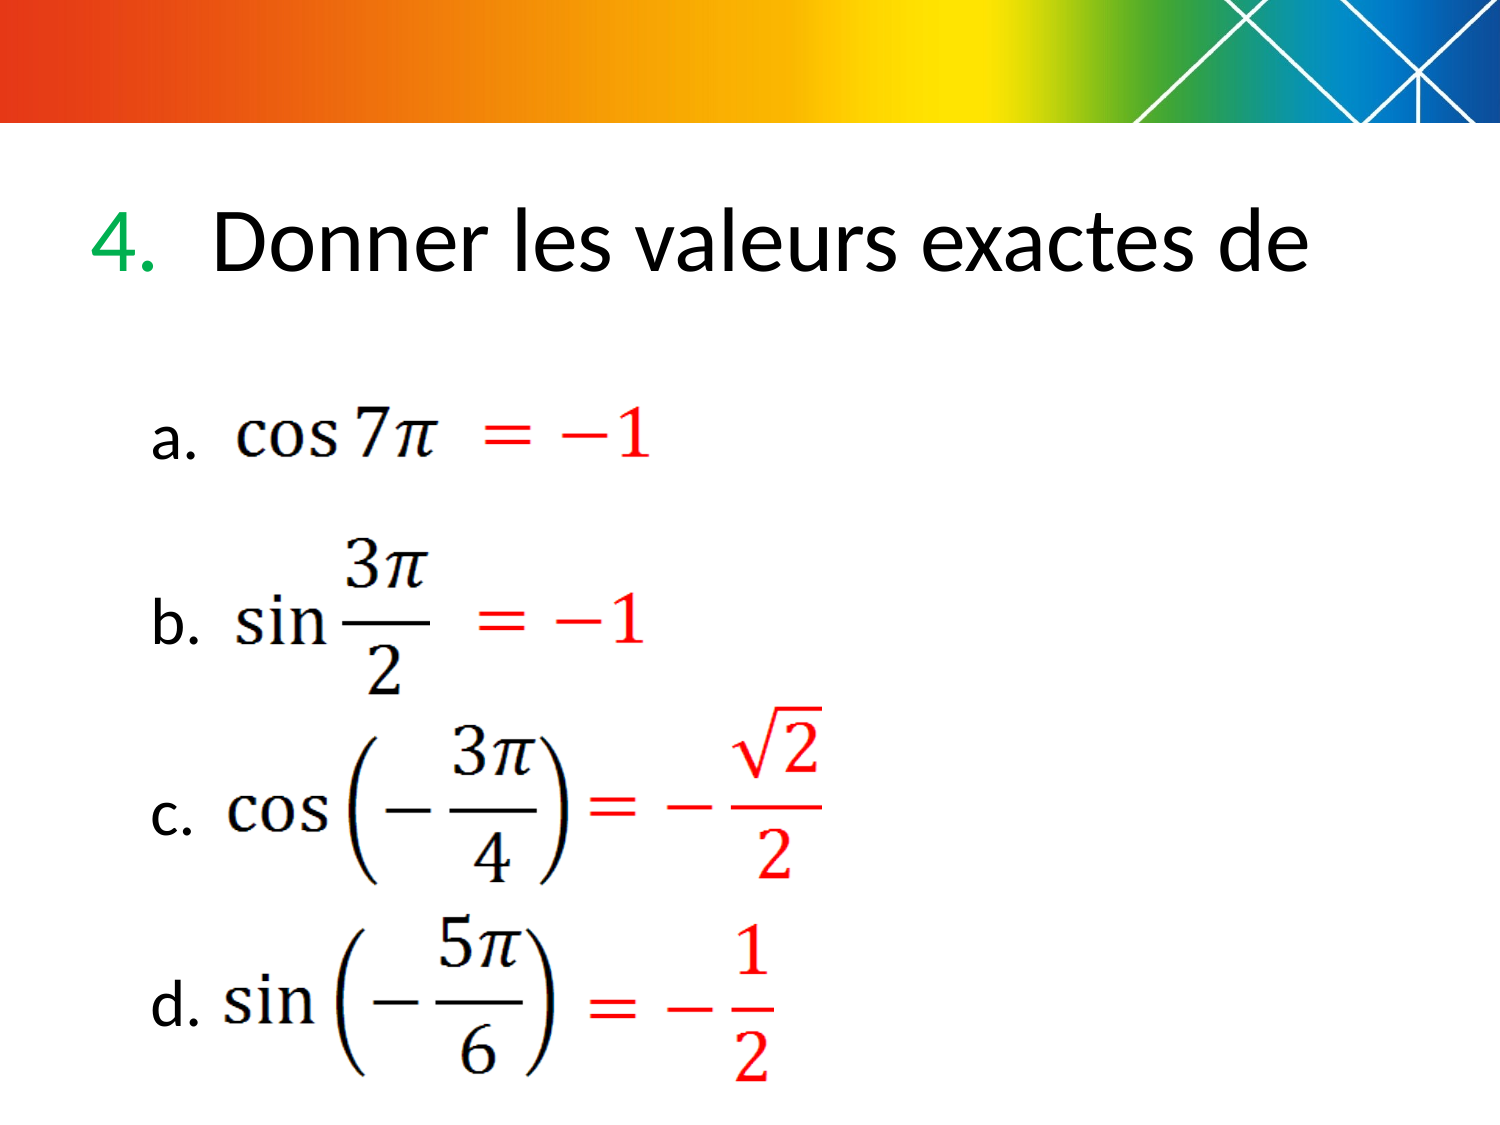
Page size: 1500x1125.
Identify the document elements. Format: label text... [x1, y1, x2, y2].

picture [1340, 0, 1500, 123]
picture [222, 903, 561, 1090]
picture [234, 386, 440, 489]
text_box a. b. c. d. [135, 385, 821, 1049]
picture [480, 386, 656, 489]
title Donner les valeurs exactes de [75, 163, 1426, 305]
picture [585, 913, 774, 1096]
picture [0, 0, 1359, 123]
picture [585, 691, 822, 893]
picture [474, 572, 650, 675]
picture [234, 527, 430, 710]
picture [225, 714, 575, 900]
